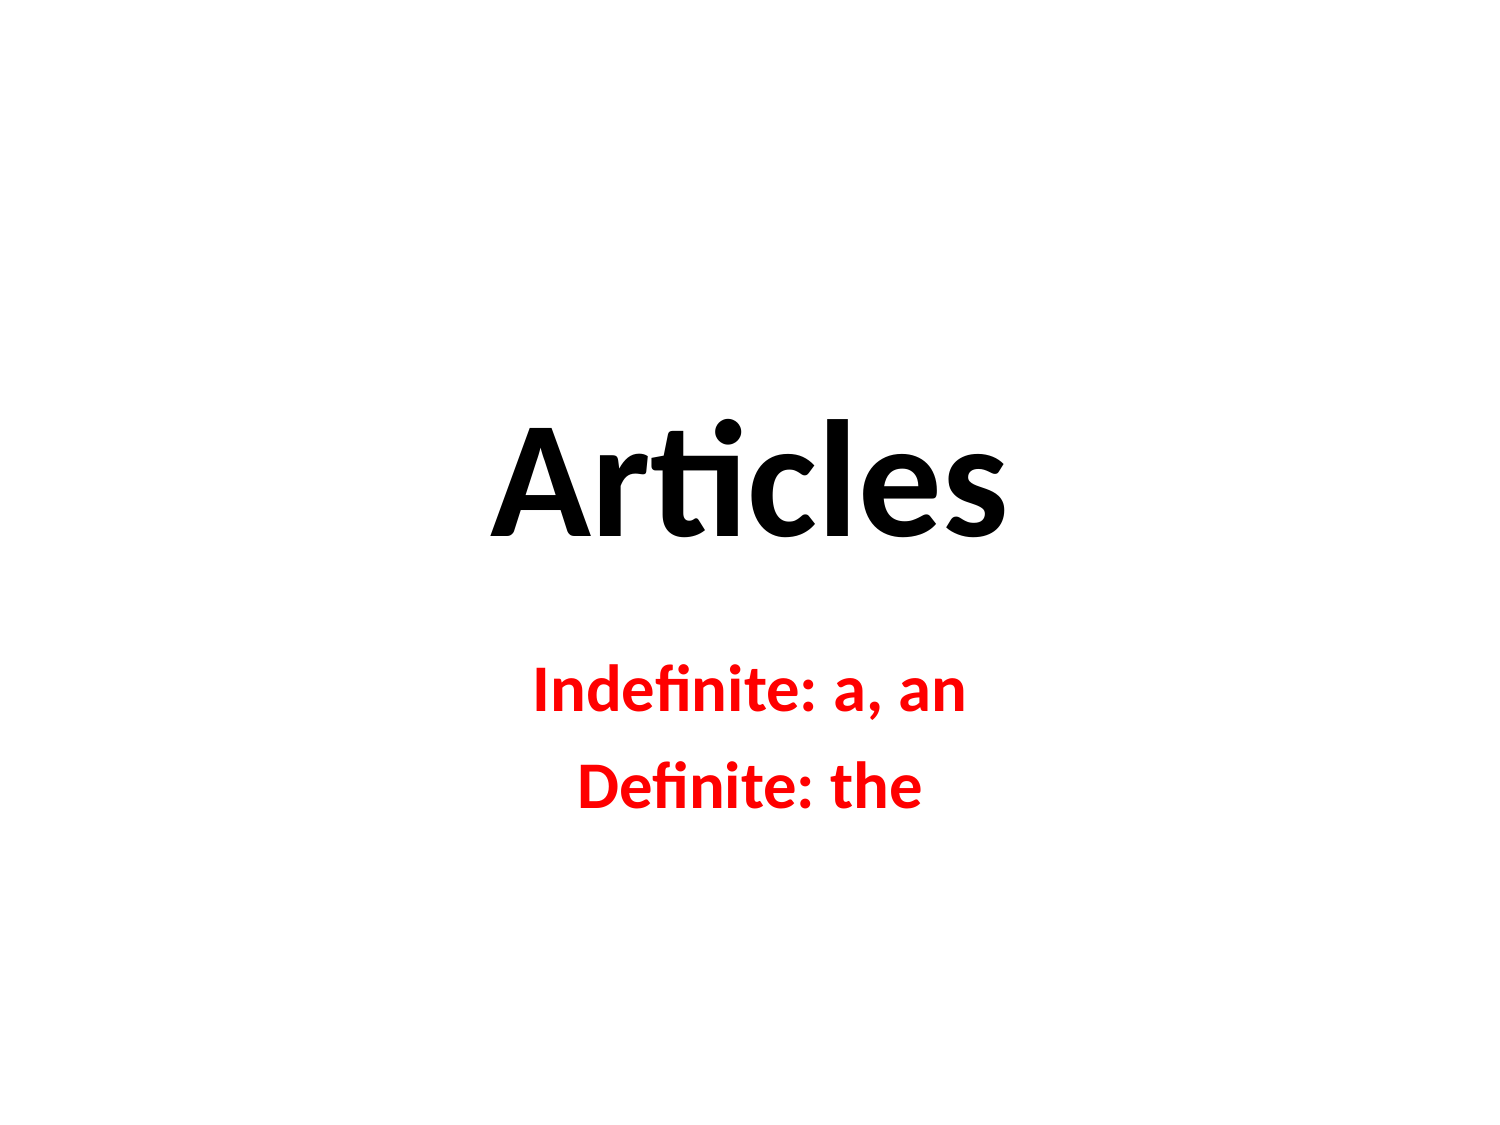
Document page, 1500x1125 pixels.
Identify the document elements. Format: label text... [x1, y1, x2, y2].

title Articles [112, 349, 1388, 591]
subtitle Indefinite: a, an Definite: the [225, 637, 1276, 925]
